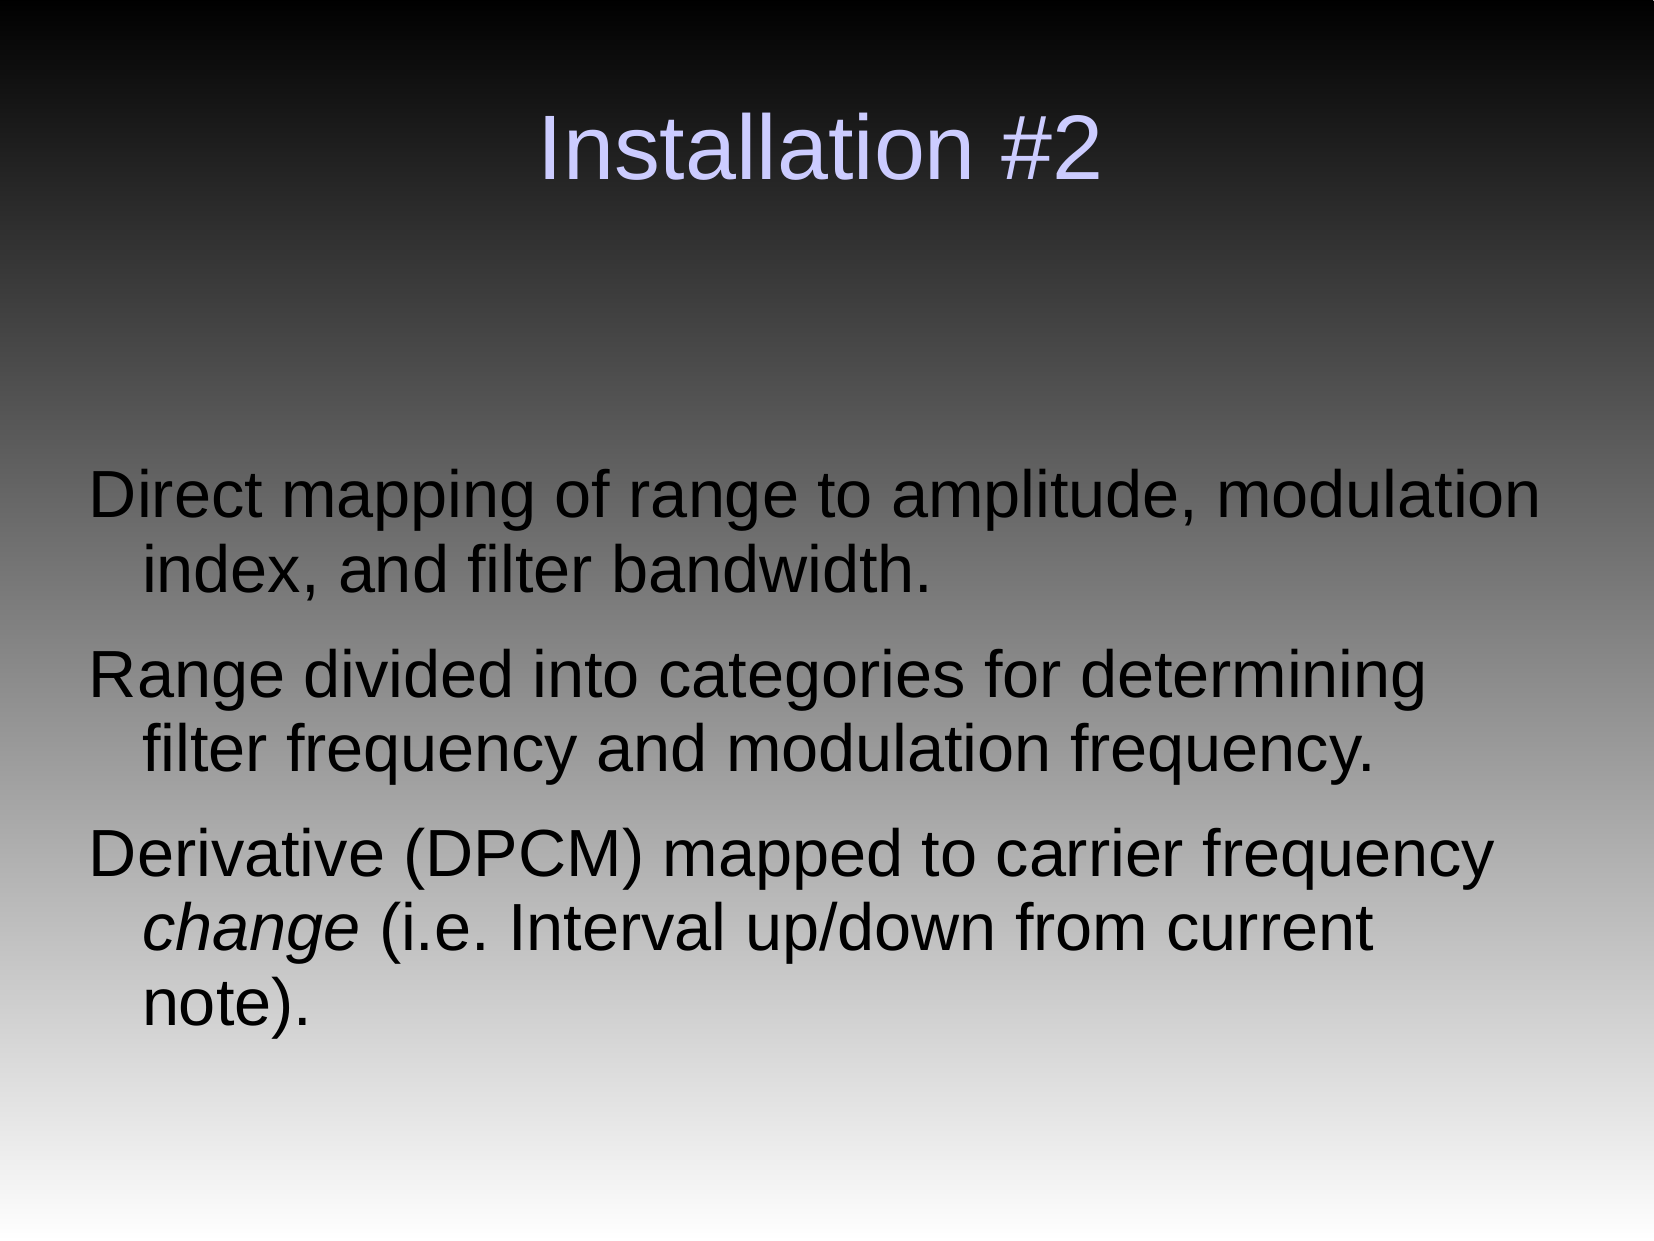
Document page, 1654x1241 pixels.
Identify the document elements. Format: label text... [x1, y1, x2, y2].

title Installation #2 [76, 59, 1565, 237]
list Direct mapping of range to amplitude, modulation index, and filter bandwidth. Range divided into categories for determining filter frequency and modulation frequency. Derivative (DPCM) mapped to carrier frequency change (i.e. Interval up/down from current note). [71, 457, 1560, 1145]
